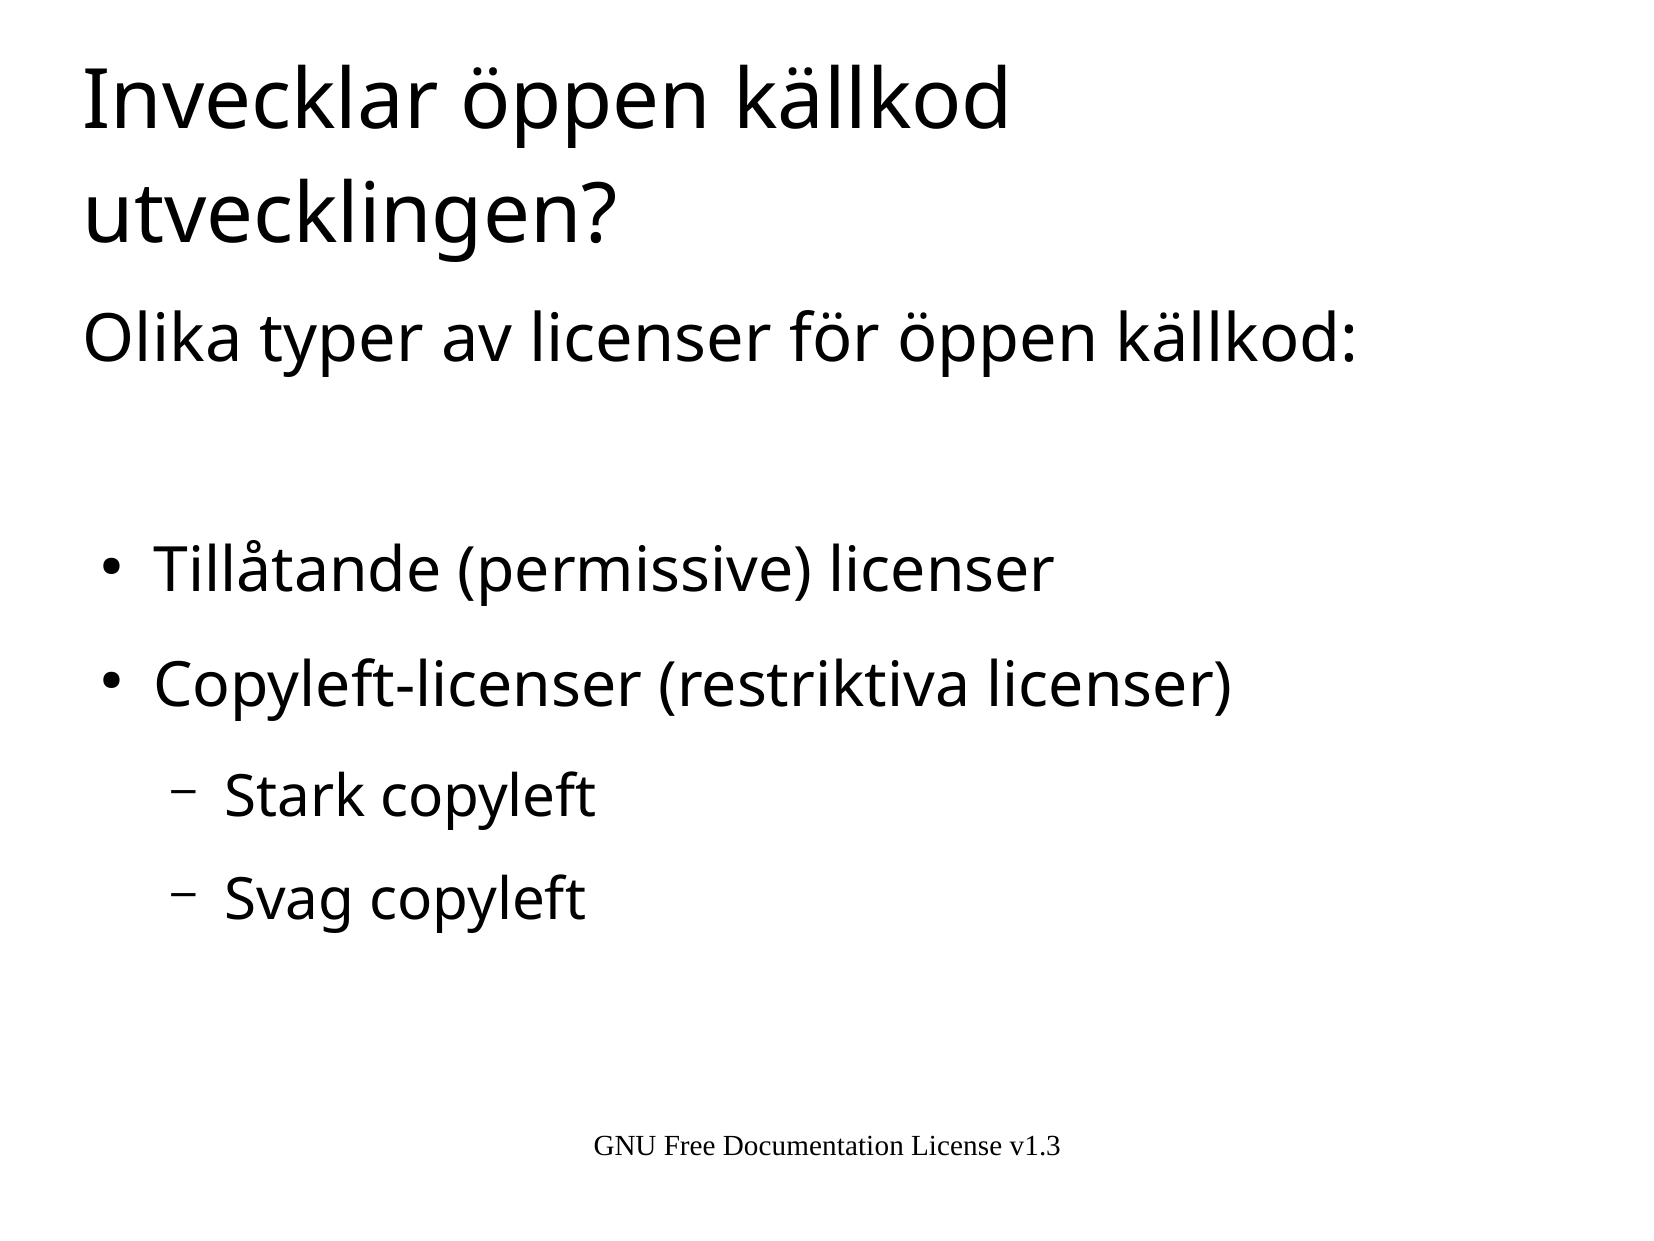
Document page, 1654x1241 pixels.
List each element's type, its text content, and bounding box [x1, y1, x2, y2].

list Olika typer av licenser för öppen källkod: Tillåtande (permissive) licenser Copyleft-licenser (restriktiva licenser) Stark copyleft Svag copyleft [82, 290, 1538, 1010]
title Invecklar öppen källkod utvecklingen? [82, 49, 1571, 257]
